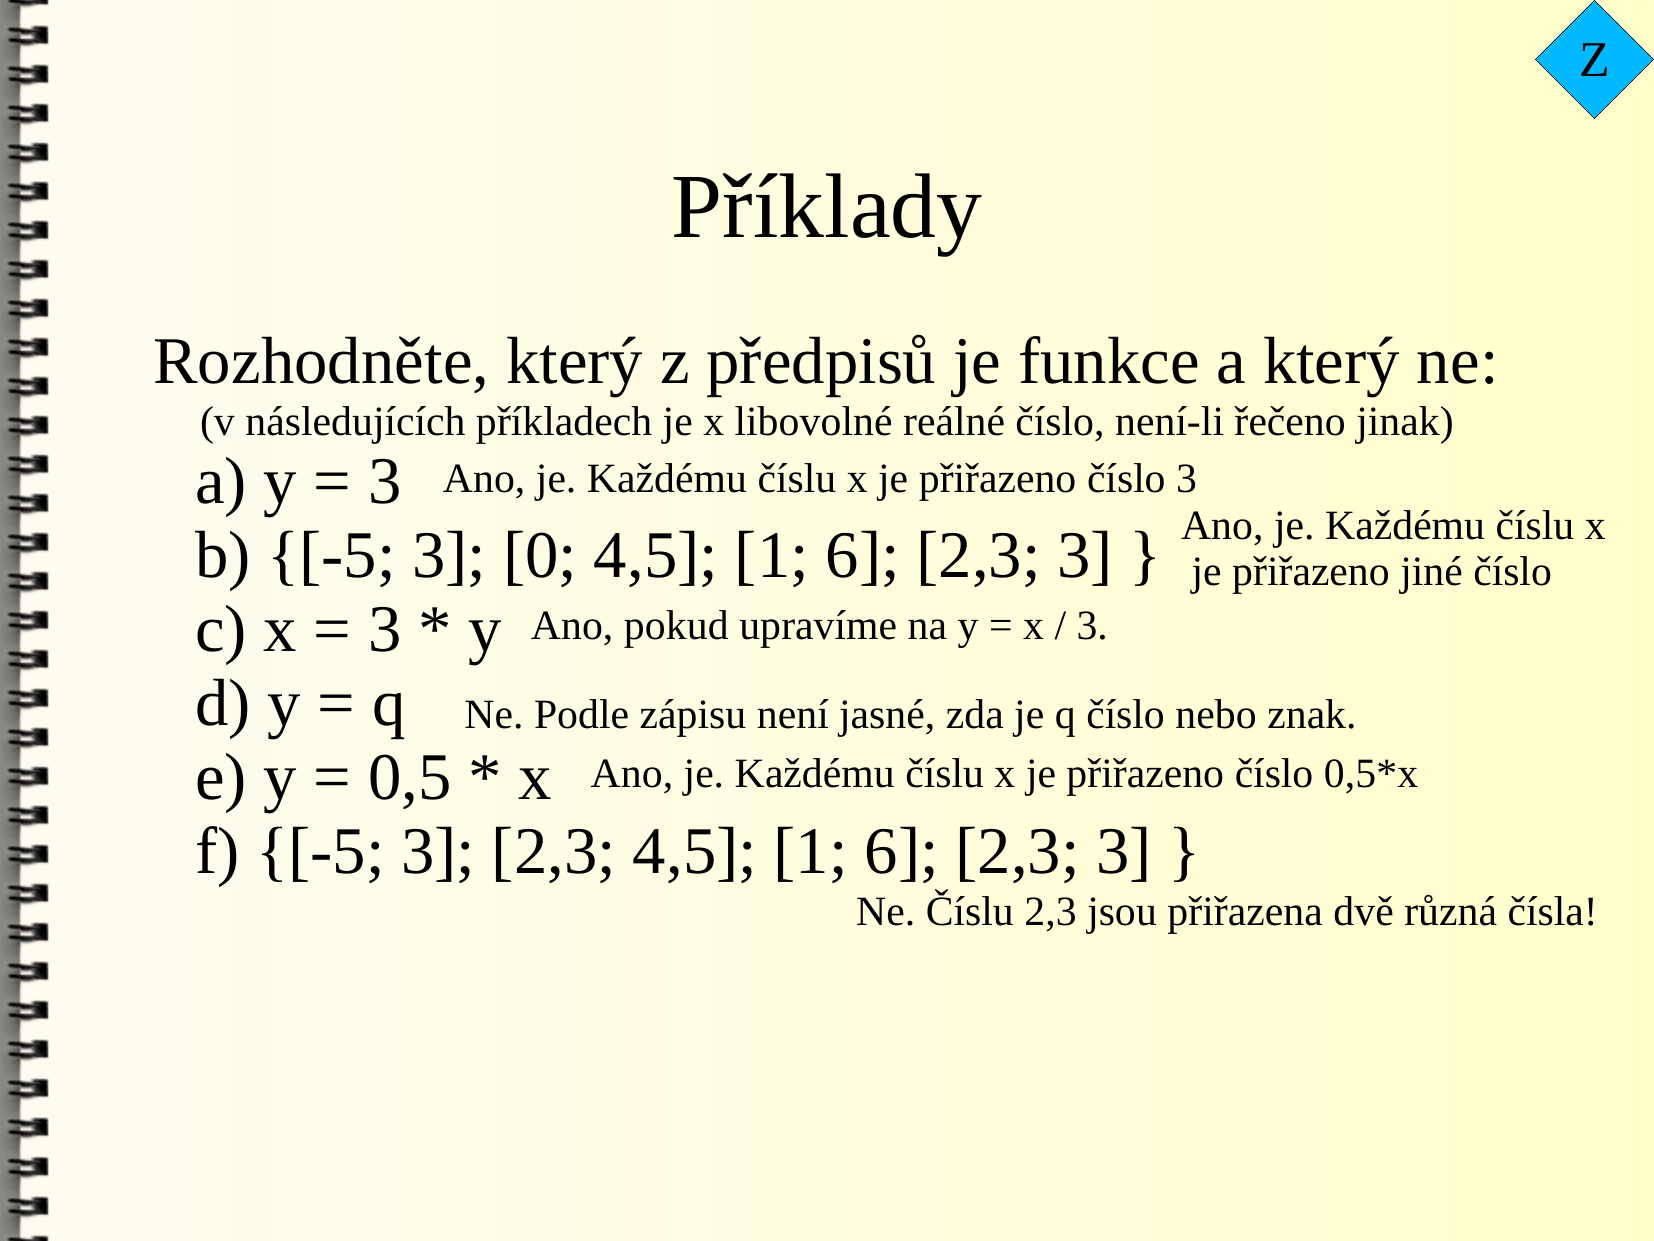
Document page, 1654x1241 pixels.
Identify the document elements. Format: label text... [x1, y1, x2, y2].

text_box Ne. Číslu 2,3 jsou přiřazena dvě různá čísla! [1534, 888, 1599, 936]
text_box Ano, je. Každému číslu x je přiřazeno jiné číslo [1534, 501, 1625, 597]
text_box Z [1535, 0, 1654, 119]
picture [0, 0, 1654, 1241]
title Příklady [121, 102, 1534, 311]
subtitle Rozhodněte, který z předpisů je funkce a který ne: (v následujících příkladech je x libovolné reálné číslo, není-li řečeno jinak) a) y = 3 b) {[-5; 3]; [0; 4,5]; [1; 6]; [2,3; 3] } c) x = 3 * y d) y = q e) y = 0,5 * x f) {[-5; 3]; [2,3; 4,5]; [1; 6]; [2,3; 3] } [121, 323, 1534, 1185]
